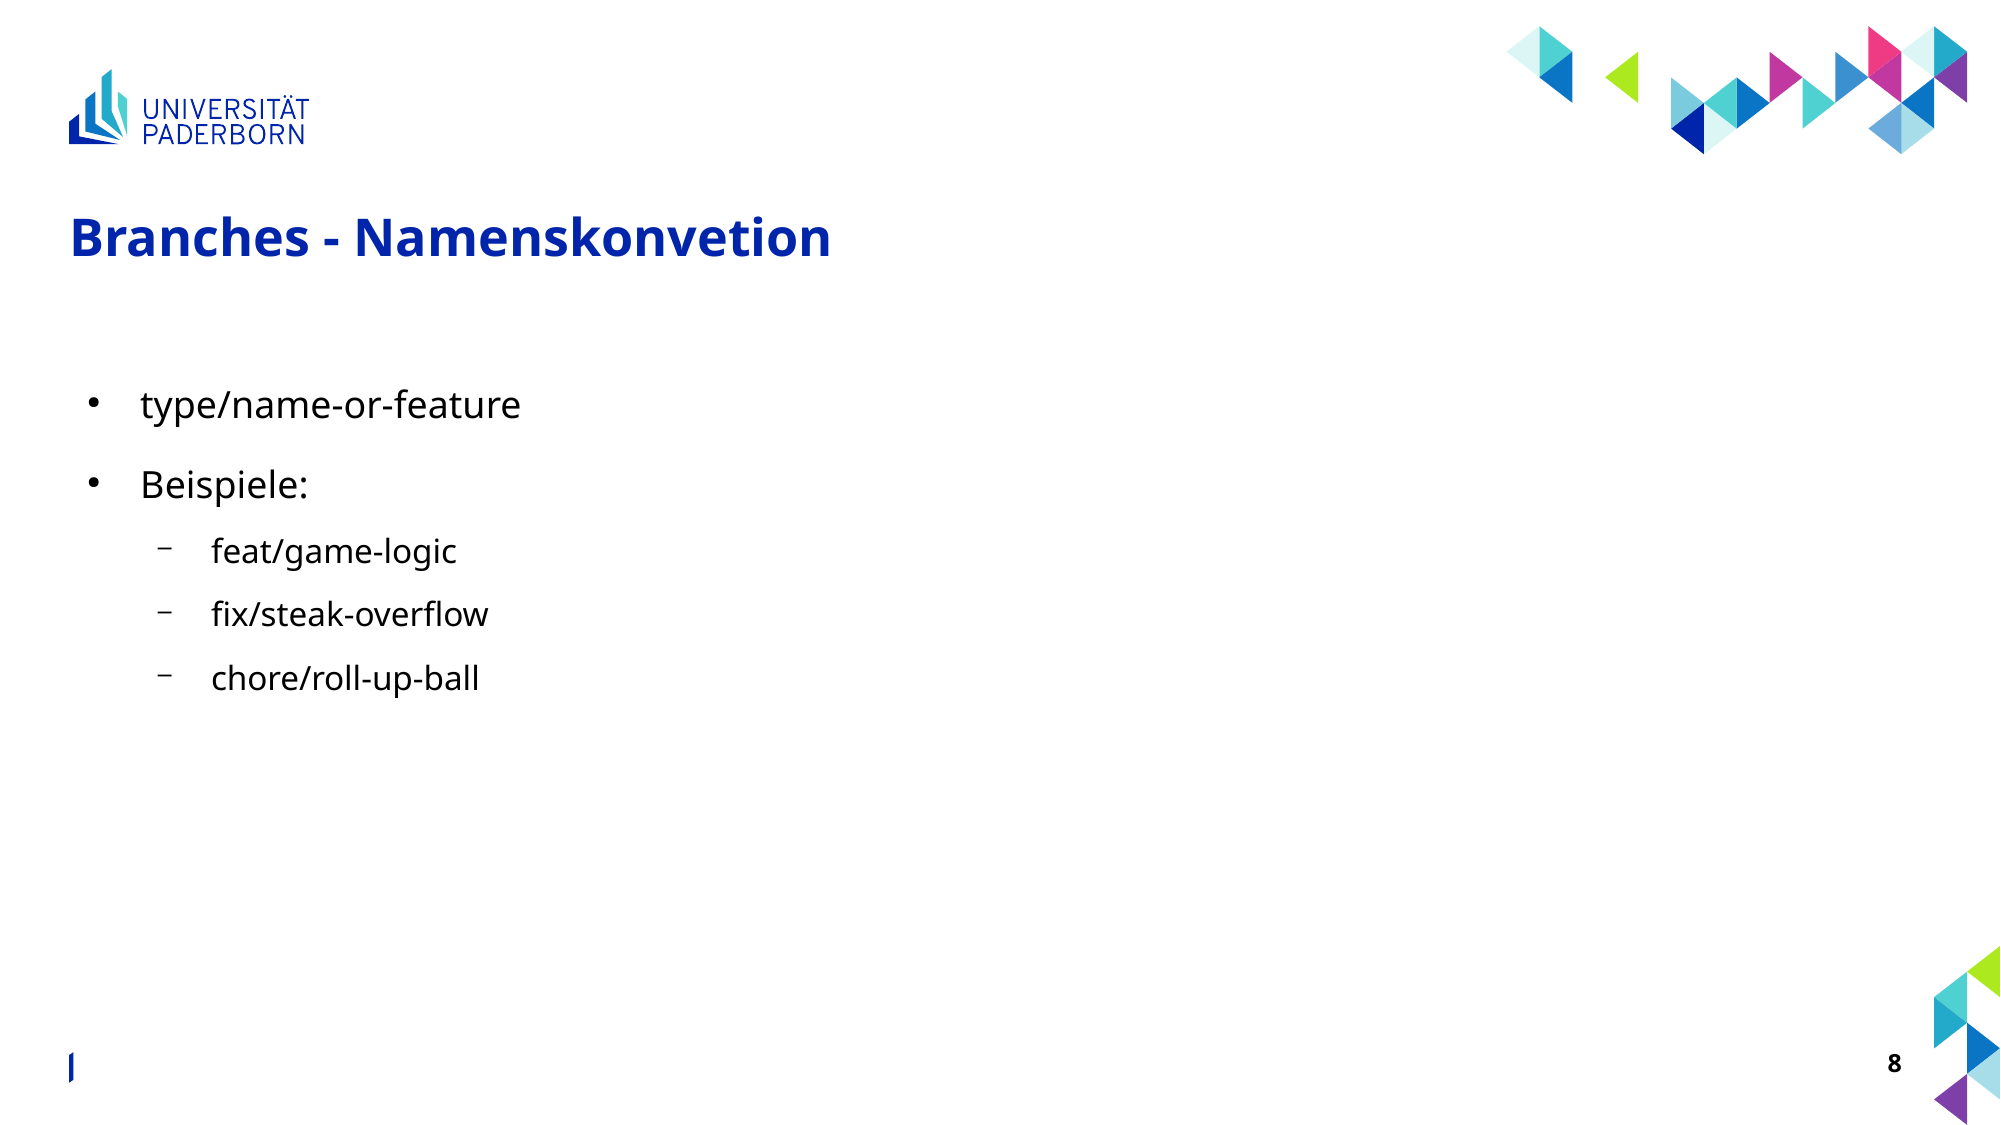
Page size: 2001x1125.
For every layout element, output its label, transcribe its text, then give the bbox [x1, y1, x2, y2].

list type/name-or-feature Beispiele: feat/game-logic fix/steak-overflow chore/roll-up-ball [69, 375, 1931, 1001]
title Branches - Namenskonvetion [69, 204, 1931, 347]
